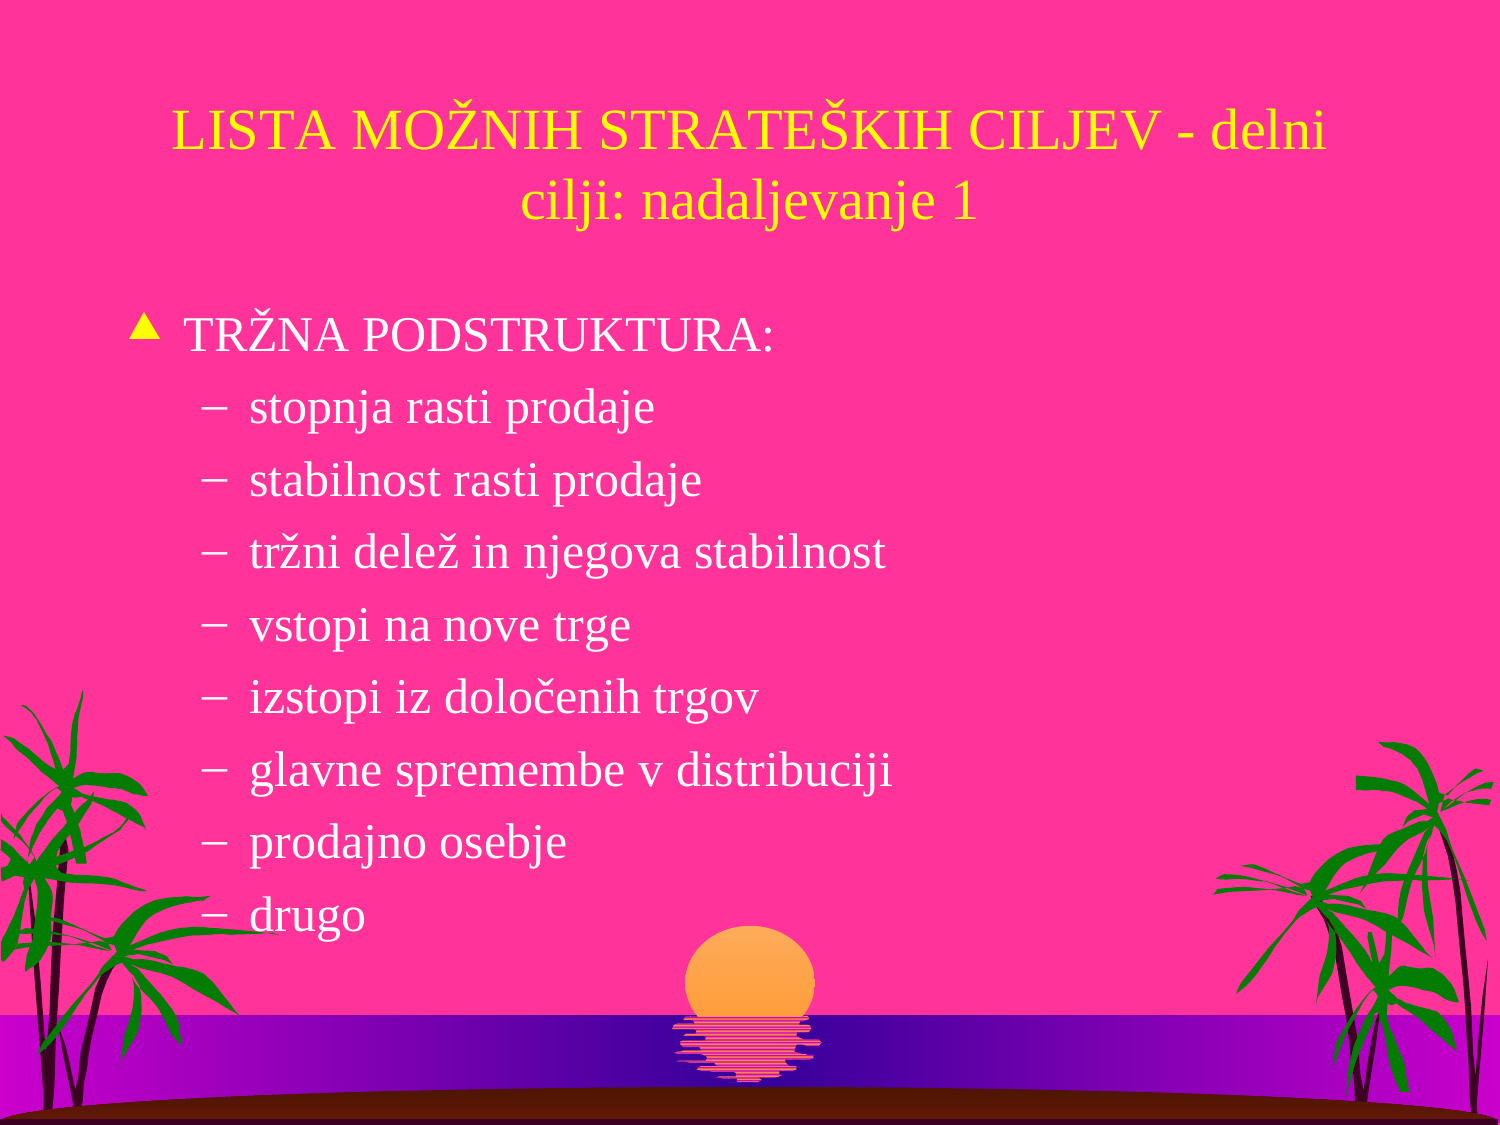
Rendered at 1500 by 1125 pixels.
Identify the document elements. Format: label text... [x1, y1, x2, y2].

title LISTA MOŽNIH STRATEŠKIH CILJEV - delni cilji: nadaljevanje 1 [112, 65, 1388, 257]
picture [672, 1015, 822, 1083]
list TRŽNA PODSTRUKTURA: stopnja rasti prodaje stabilnost rasti prodaje tržni delež in njegova stabilnost vstopi na nove trge izstopi iz določenih trgov glavne spremembe v distribuciji prodajno osebje drugo [112, 293, 1388, 966]
